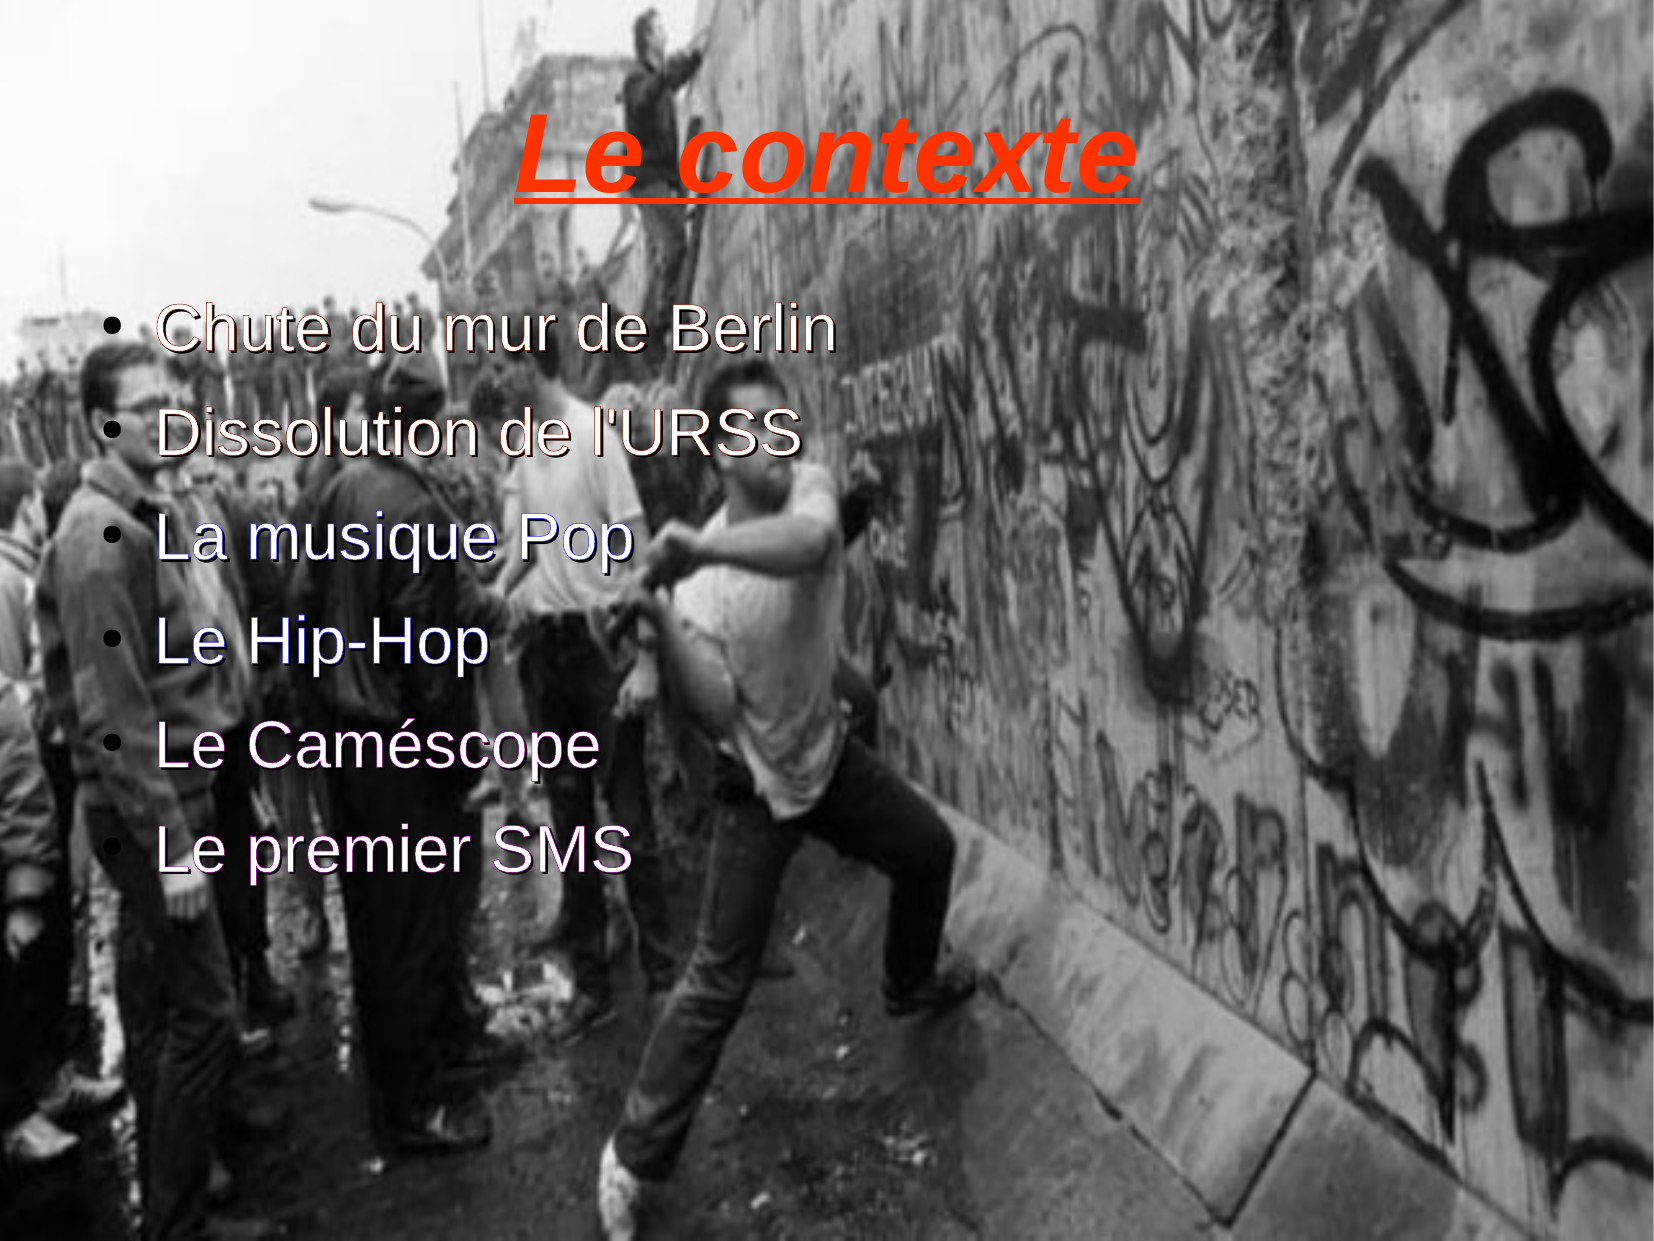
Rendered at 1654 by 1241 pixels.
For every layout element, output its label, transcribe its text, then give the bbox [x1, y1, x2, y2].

list Chute du mur de Berlin Dissolution de l'URSS La musique Pop Le Hip-Hop Le Caméscope Le premier SMS [82, 290, 1571, 1109]
title Le contexte [82, 49, 1571, 257]
picture [0, 0, 1654, 1241]
